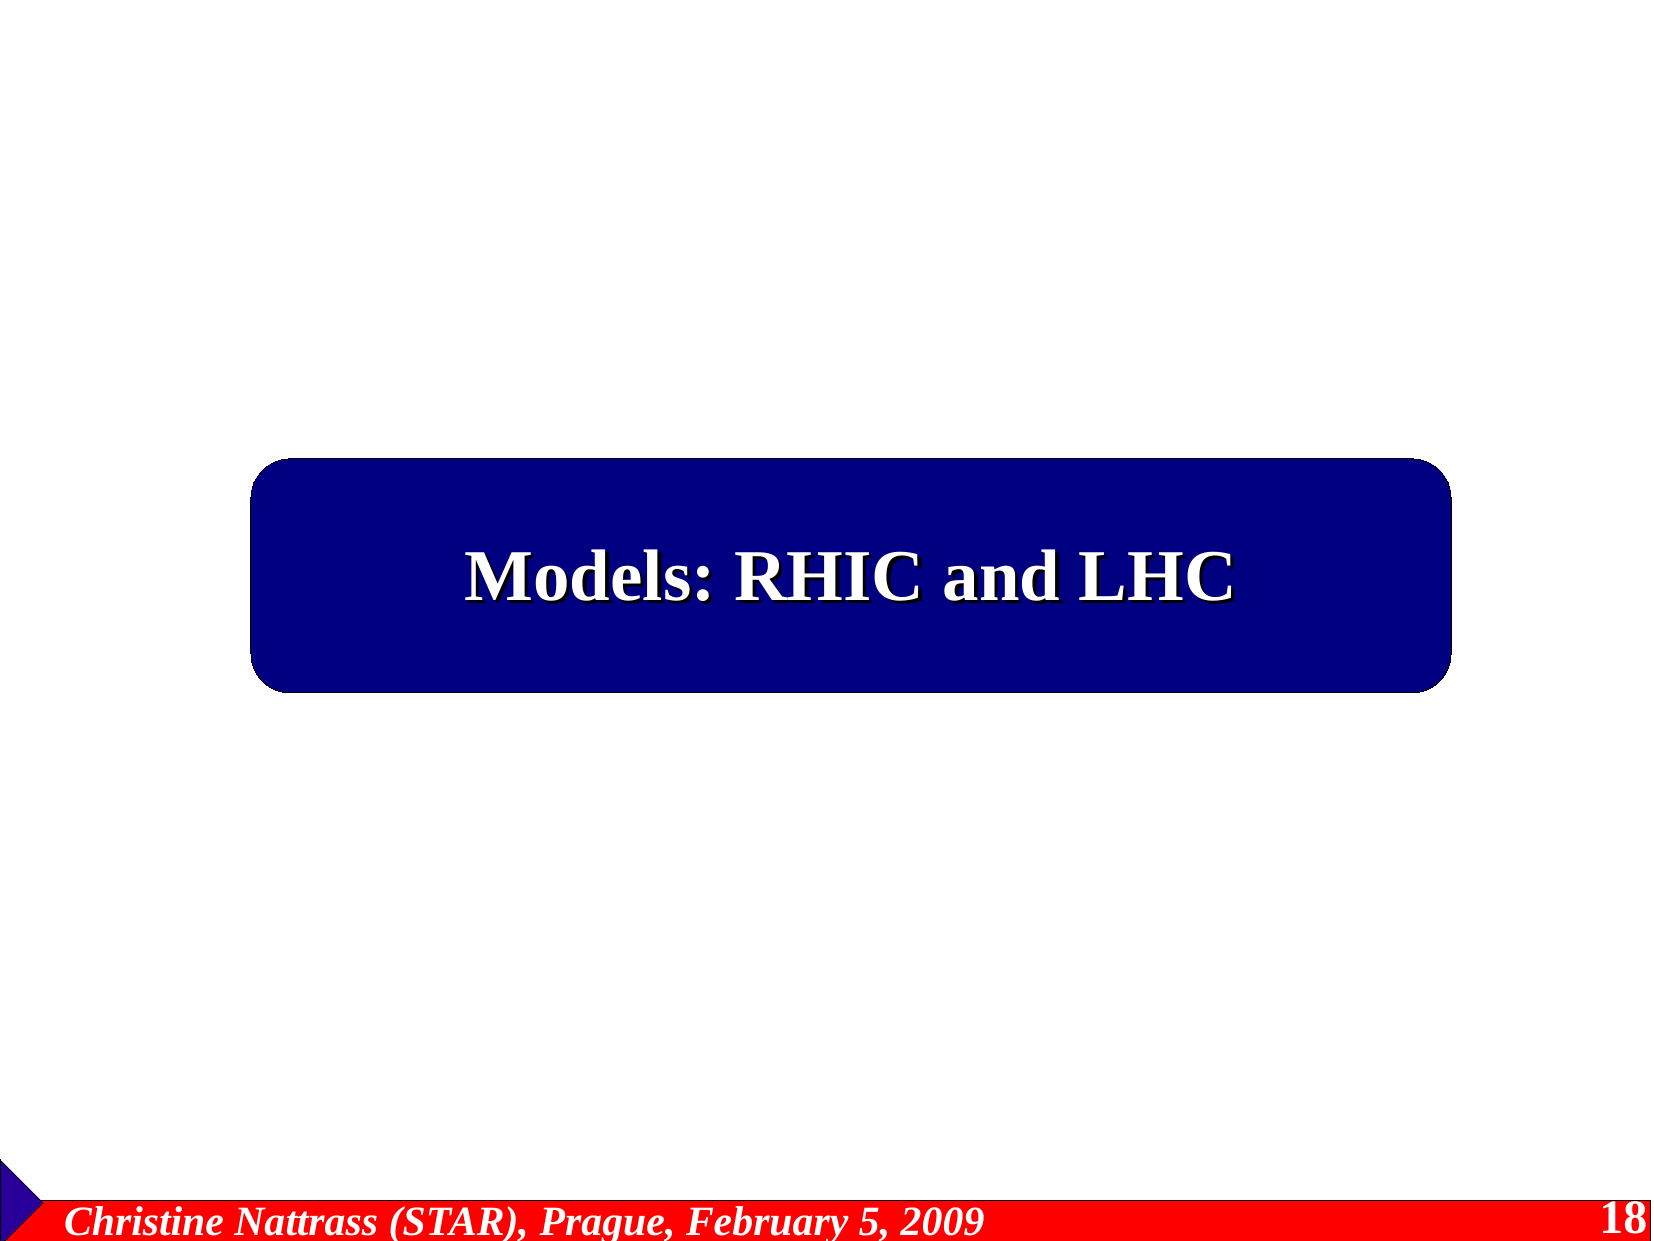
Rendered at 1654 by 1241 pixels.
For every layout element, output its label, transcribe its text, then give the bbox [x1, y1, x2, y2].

text_box Models: RHIC and LHC [250, 458, 1452, 693]
text_box 18 [1549, 1183, 1654, 1241]
